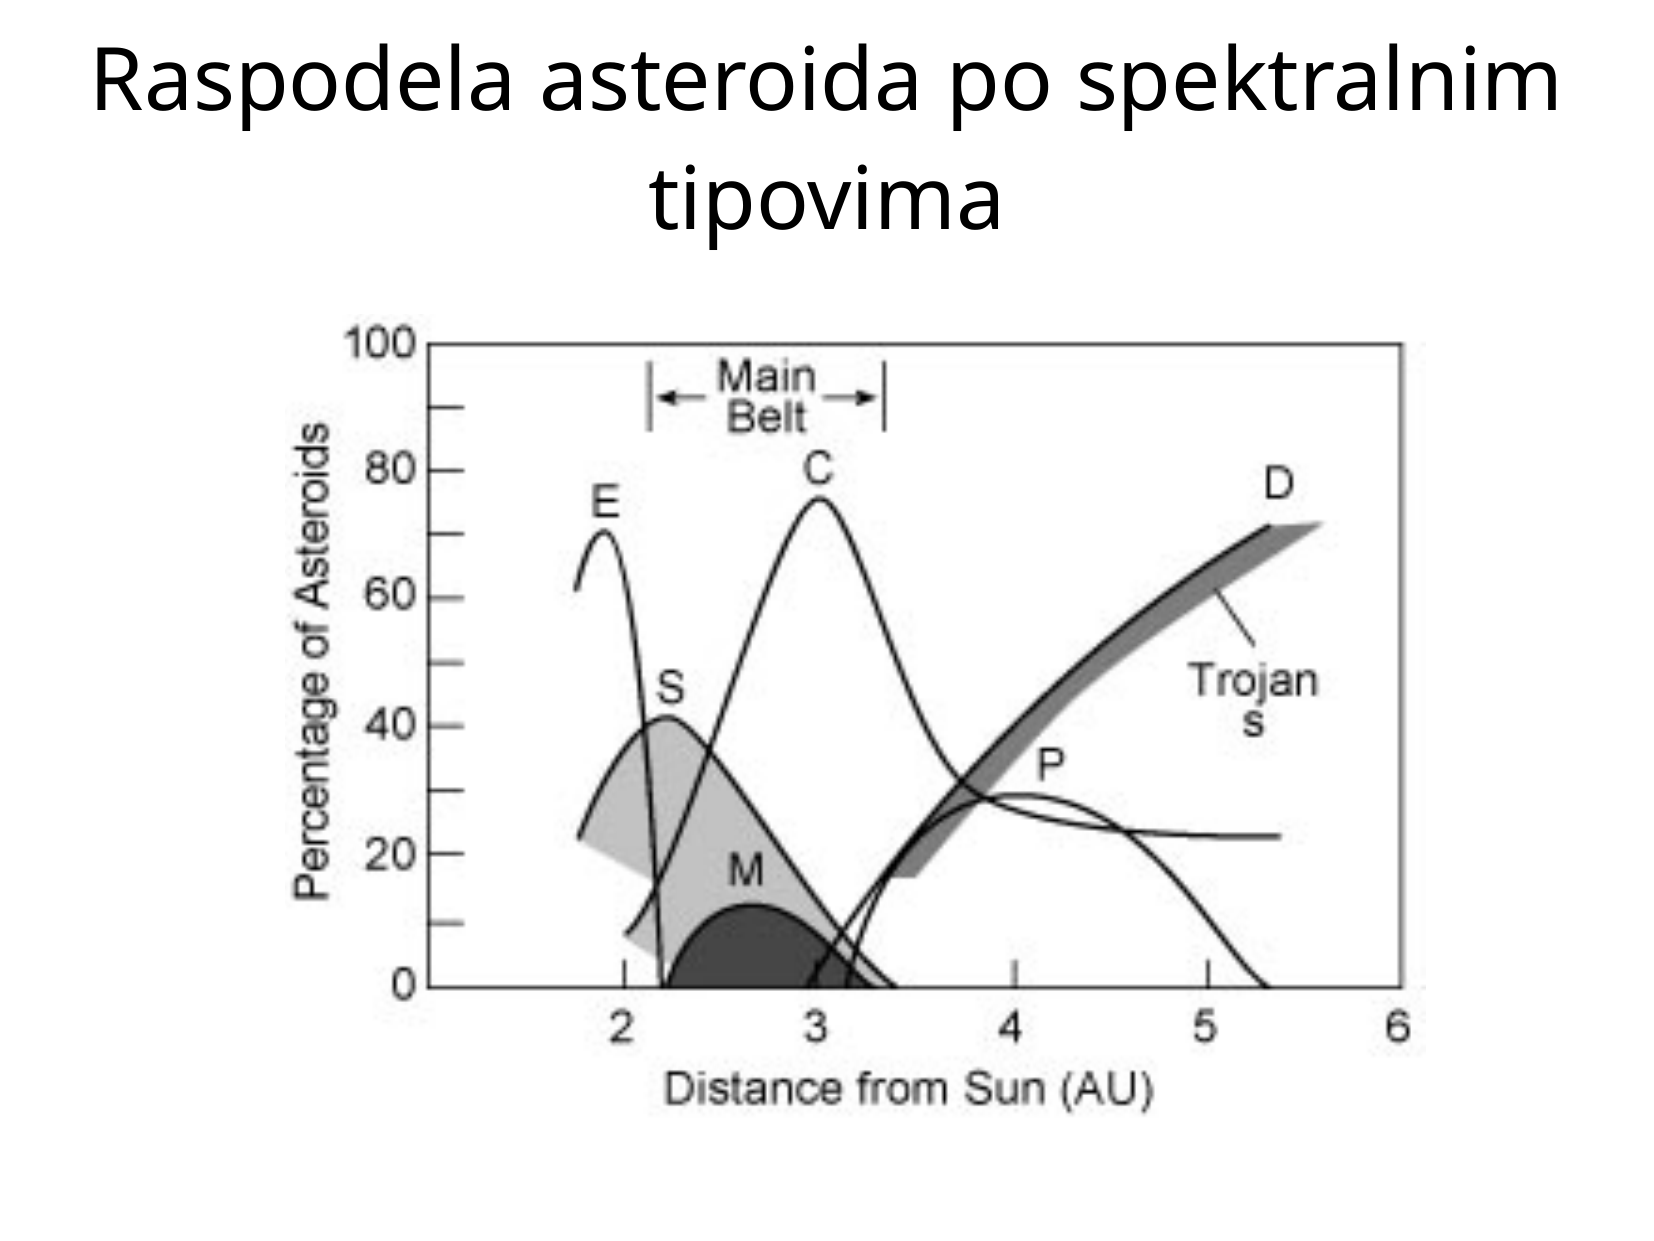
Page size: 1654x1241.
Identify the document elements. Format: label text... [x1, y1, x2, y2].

title Raspodela asteroida po spektralnim tipovima [82, 37, 1571, 235]
picture [285, 314, 1426, 1121]
